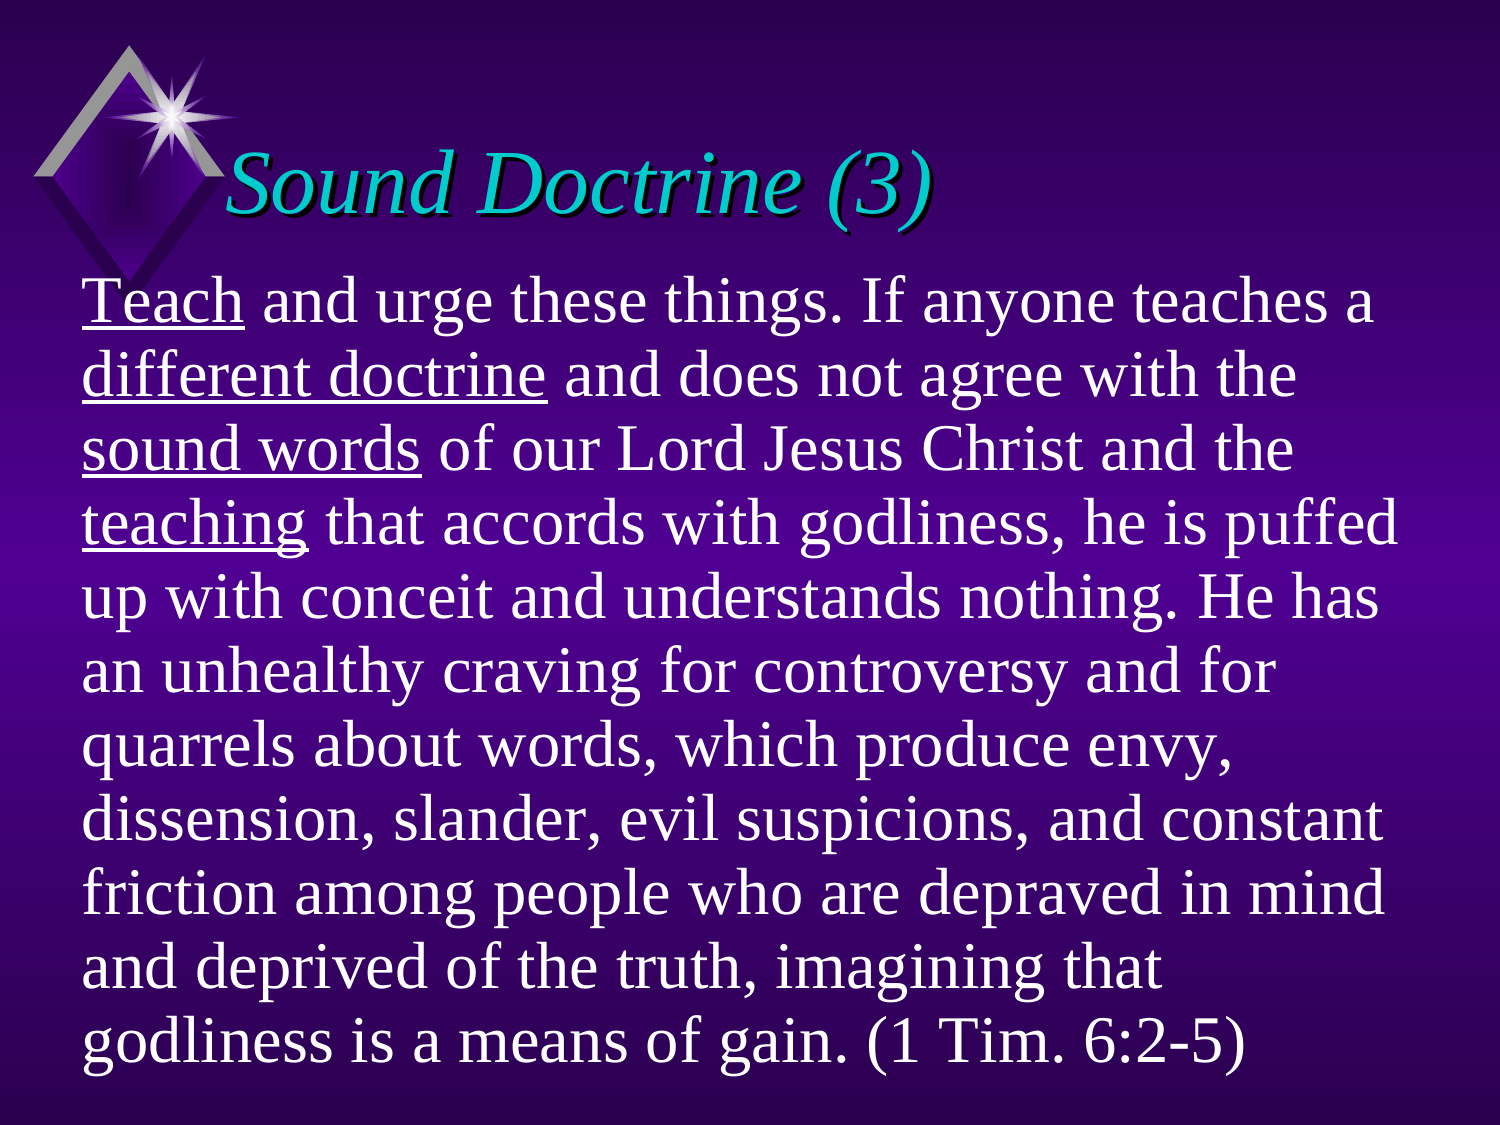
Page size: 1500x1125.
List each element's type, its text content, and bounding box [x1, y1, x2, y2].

title Sound Doctrine (3) [224, 65, 1388, 255]
text_box Teach and urge these things. If anyone teaches a different doctrine and does not agree with the sound words of our Lord Jesus Christ and the teaching that accords with godliness, he is puffed up with conceit and understands nothing. He has an unhealthy craving for controversy and for quarrels about words, which produce envy, dissension, slander, evil suspicions, and constant friction among people who are depraved in mind and deprived of the truth, imagining that godliness is a means of gain. (1 Tim. 6:2-5) [67, 255, 1432, 1085]
